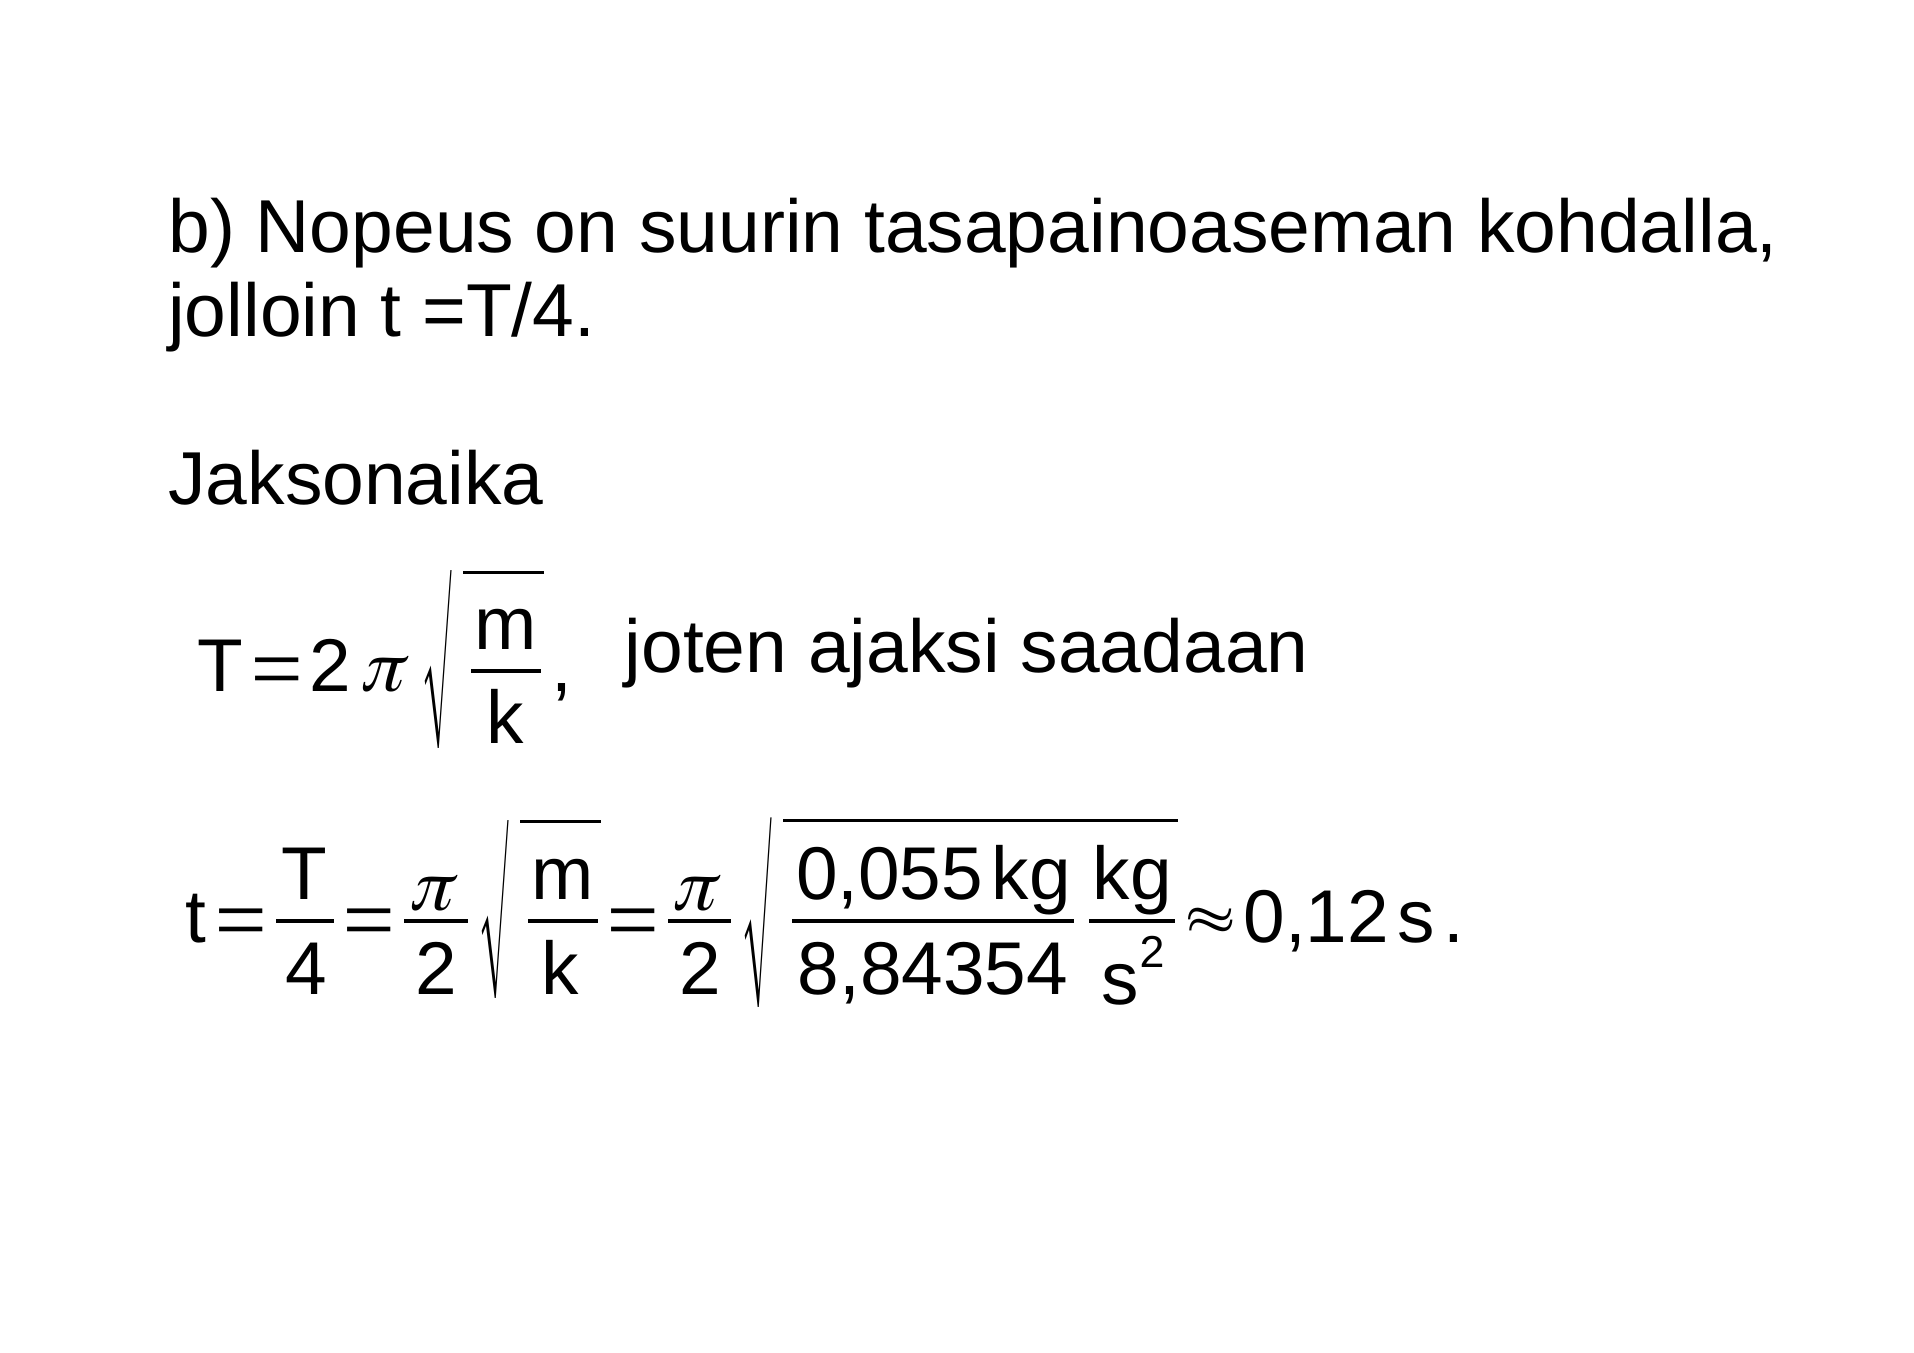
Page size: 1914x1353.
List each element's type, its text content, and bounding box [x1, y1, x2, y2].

chart [189, 566, 579, 760]
text_box b) Nopeus on suurin tasapainoaseman kohdalla, jolloin t =T/4. Jaksonaika joten ajaksi saadaan [153, 177, 1815, 864]
chart [177, 814, 1471, 1020]
